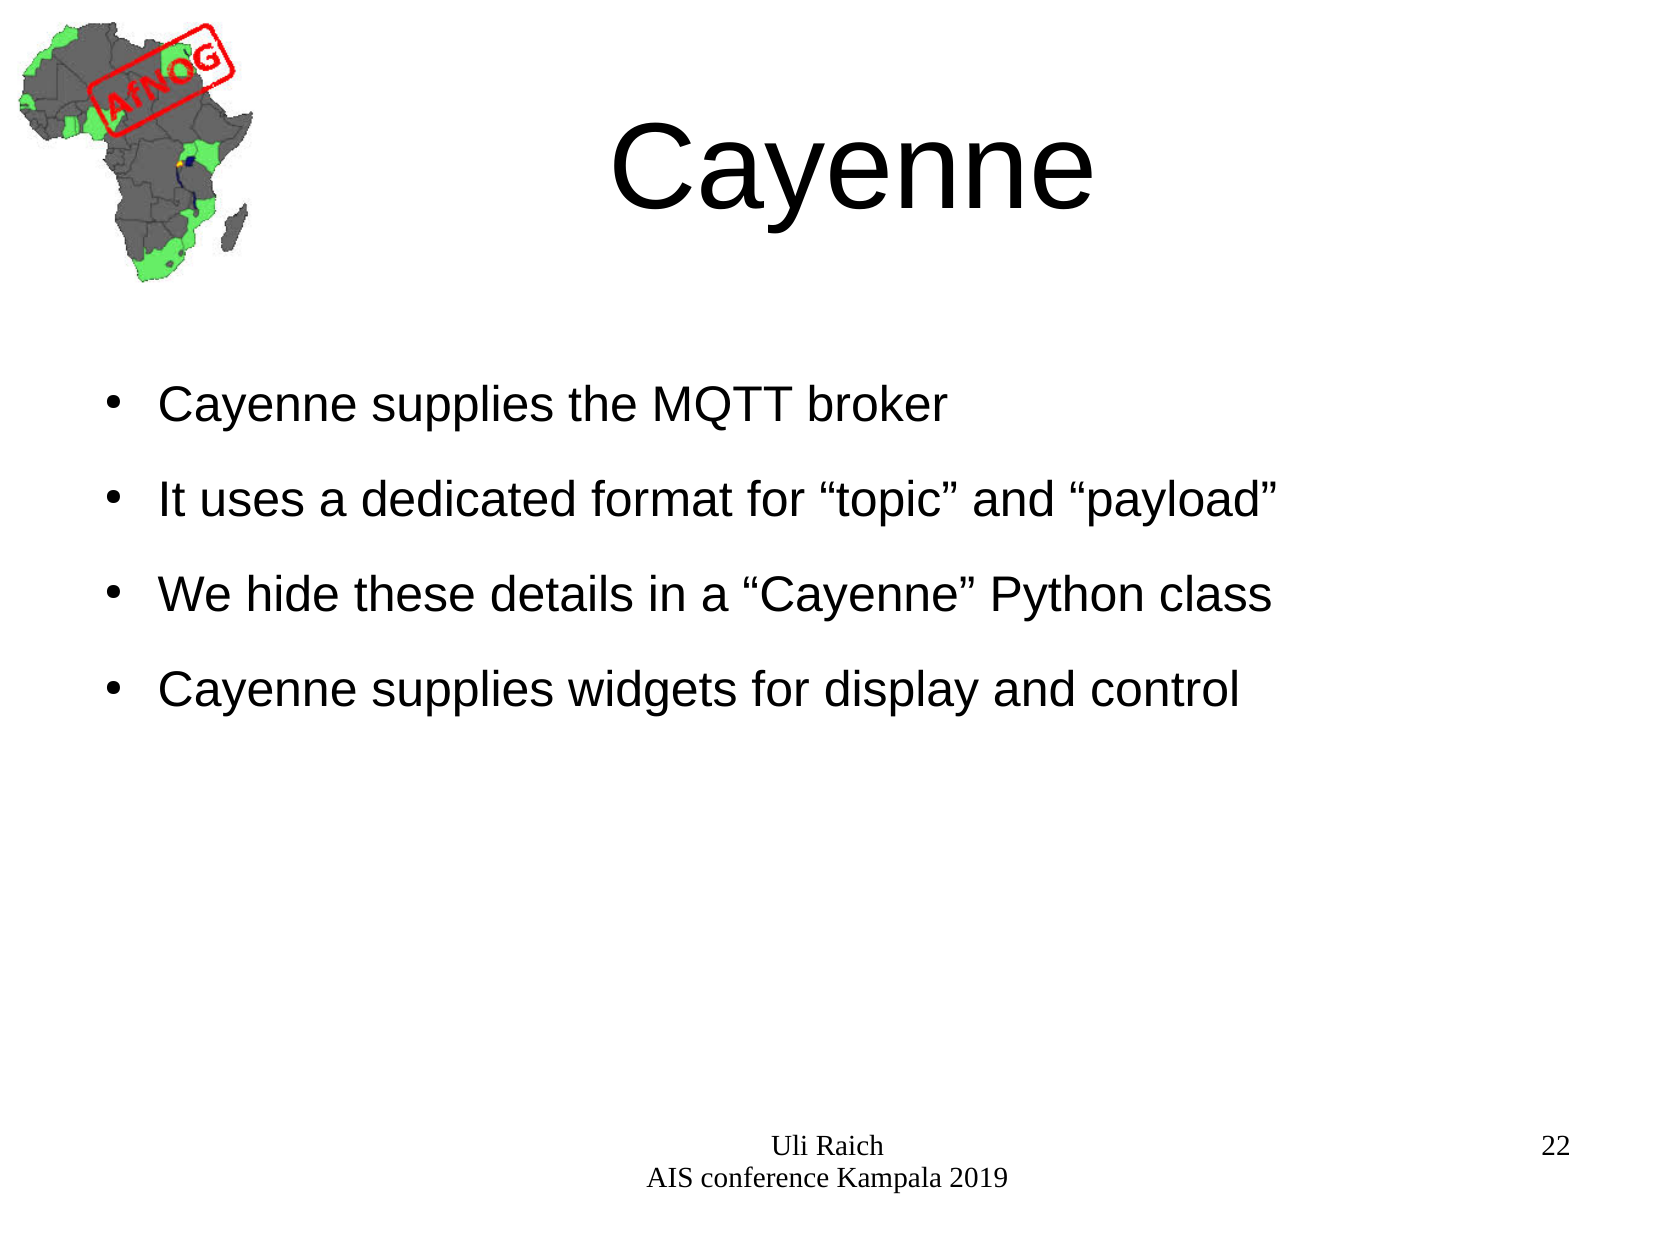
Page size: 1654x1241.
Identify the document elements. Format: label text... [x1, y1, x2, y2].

picture [9, 0, 259, 291]
list Cayenne supplies the MQTT broker It uses a dedicated format for “topic” and “payload” We hide these details in a “Cayenne” Python class Cayenne supplies widgets for display and control [86, 375, 1576, 886]
title Cayenne [150, 63, 1556, 271]
